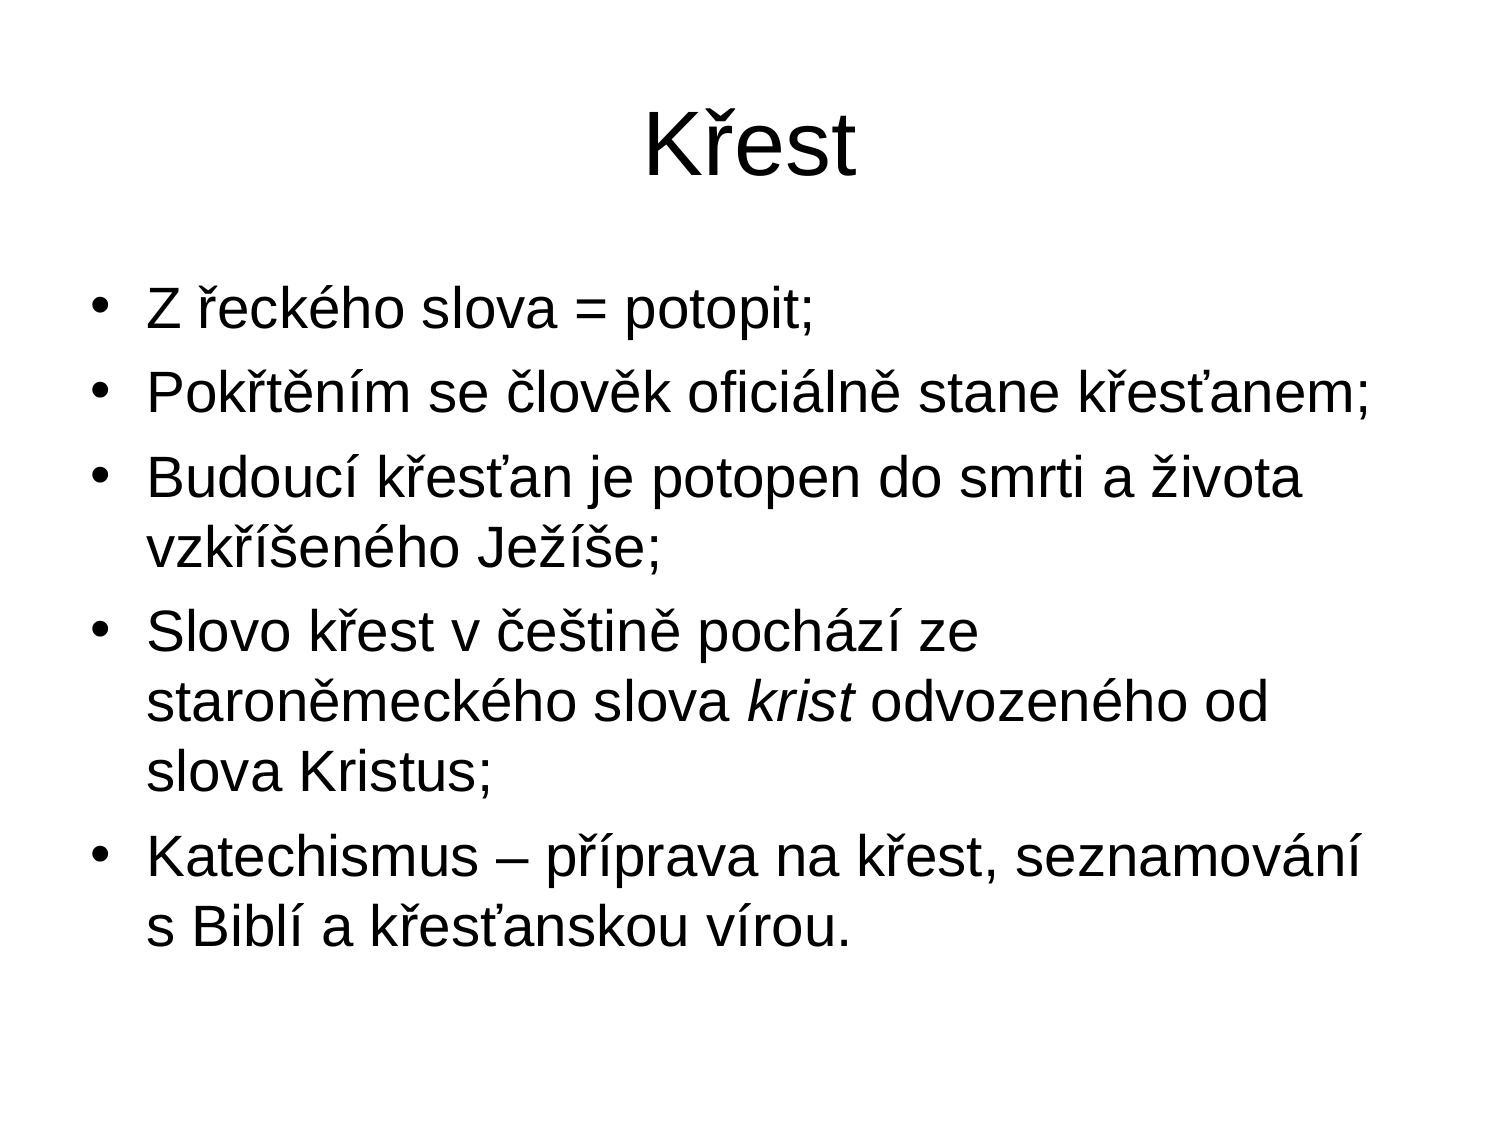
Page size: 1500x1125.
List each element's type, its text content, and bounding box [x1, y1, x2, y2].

list Z řeckého slova = potopit; Pokřtěním se člověk oficiálně stane křesťanem; Budoucí křesťan je potopen do smrti a života vzkříšeného Ježíše; Slovo křest v češtině pochází ze staroněmeckého slova krist odvozeného od slova Kristus; Katechismus – příprava na křest, seznamování s Biblí a křesťanskou vírou. [75, 262, 1426, 1006]
title Křest [75, 45, 1426, 233]
